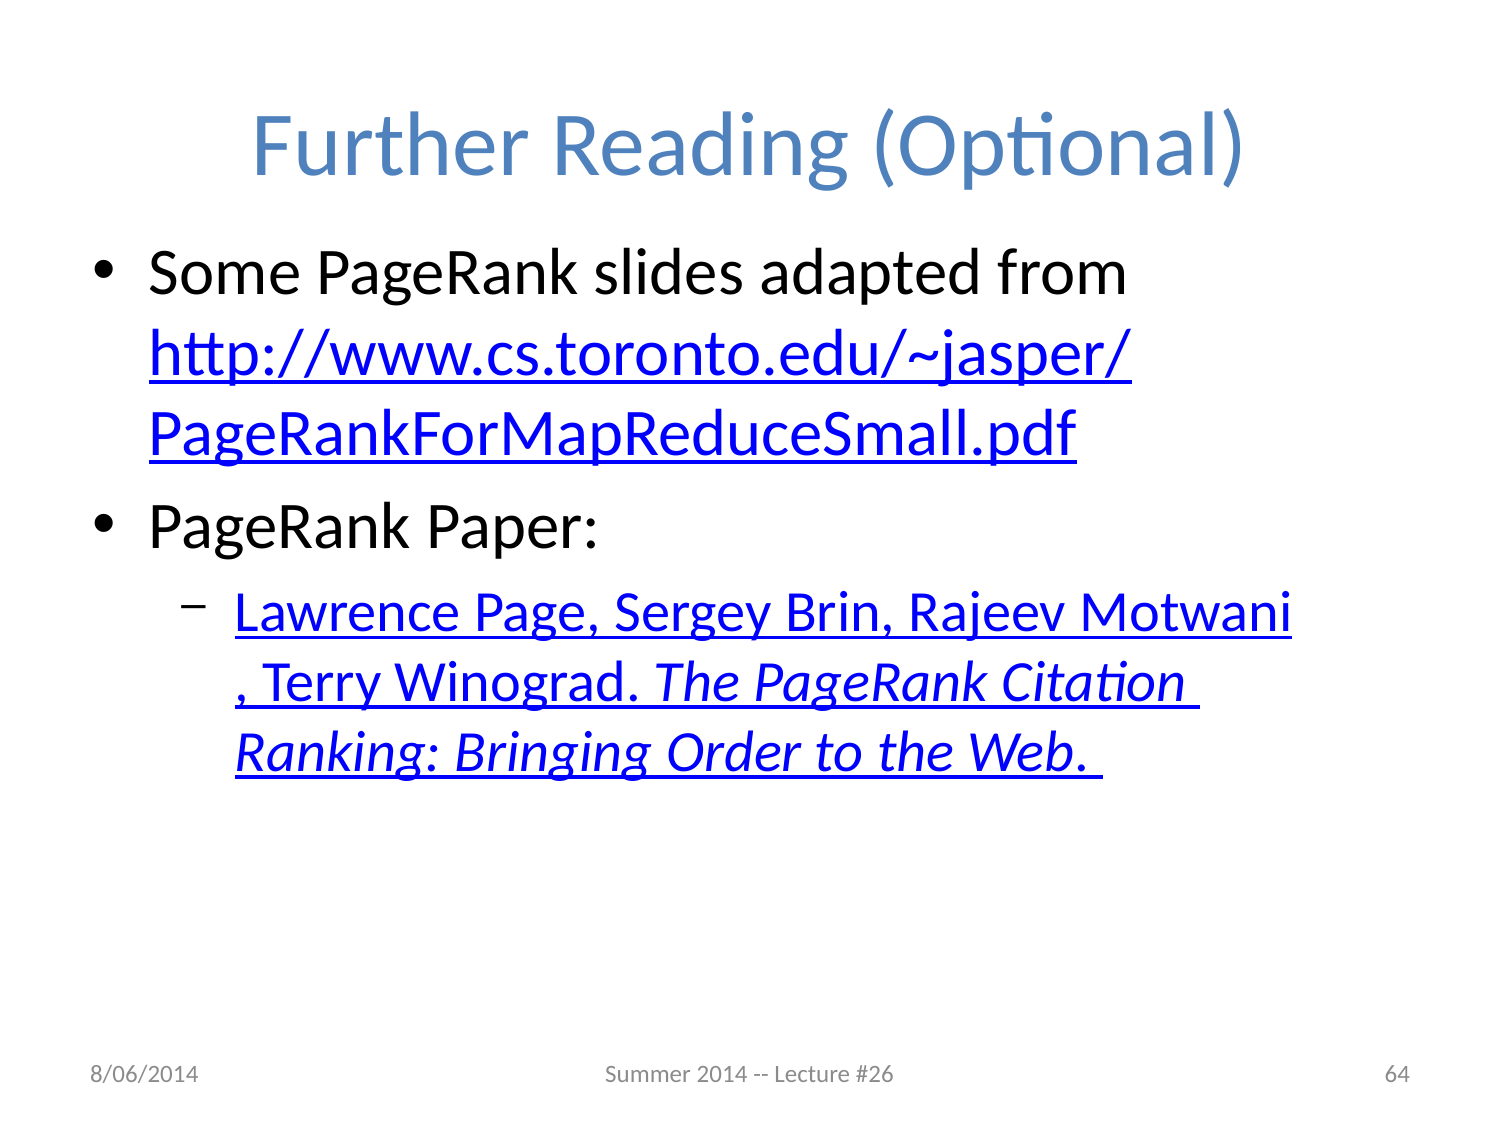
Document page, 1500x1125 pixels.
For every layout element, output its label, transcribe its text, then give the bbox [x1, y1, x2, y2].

slide_number 8/06/2014 [75, 1042, 425, 1103]
slide_number <number> [1074, 1042, 1425, 1103]
list Some PageRank slides adapted from http://www.cs.toronto.edu/~jasper/PageRankForMapReduceSmall.pdf PageRank Paper: Lawrence Page, Sergey Brin, Rajeev Motwani, Terry Winograd. The PageRank Citation Ranking: Bringing Order to the Web. [77, 220, 1428, 1067]
title Further Reading (Optional) [75, 45, 1425, 233]
footer Summer 2014 -- Lecture #26 [512, 1042, 988, 1103]
